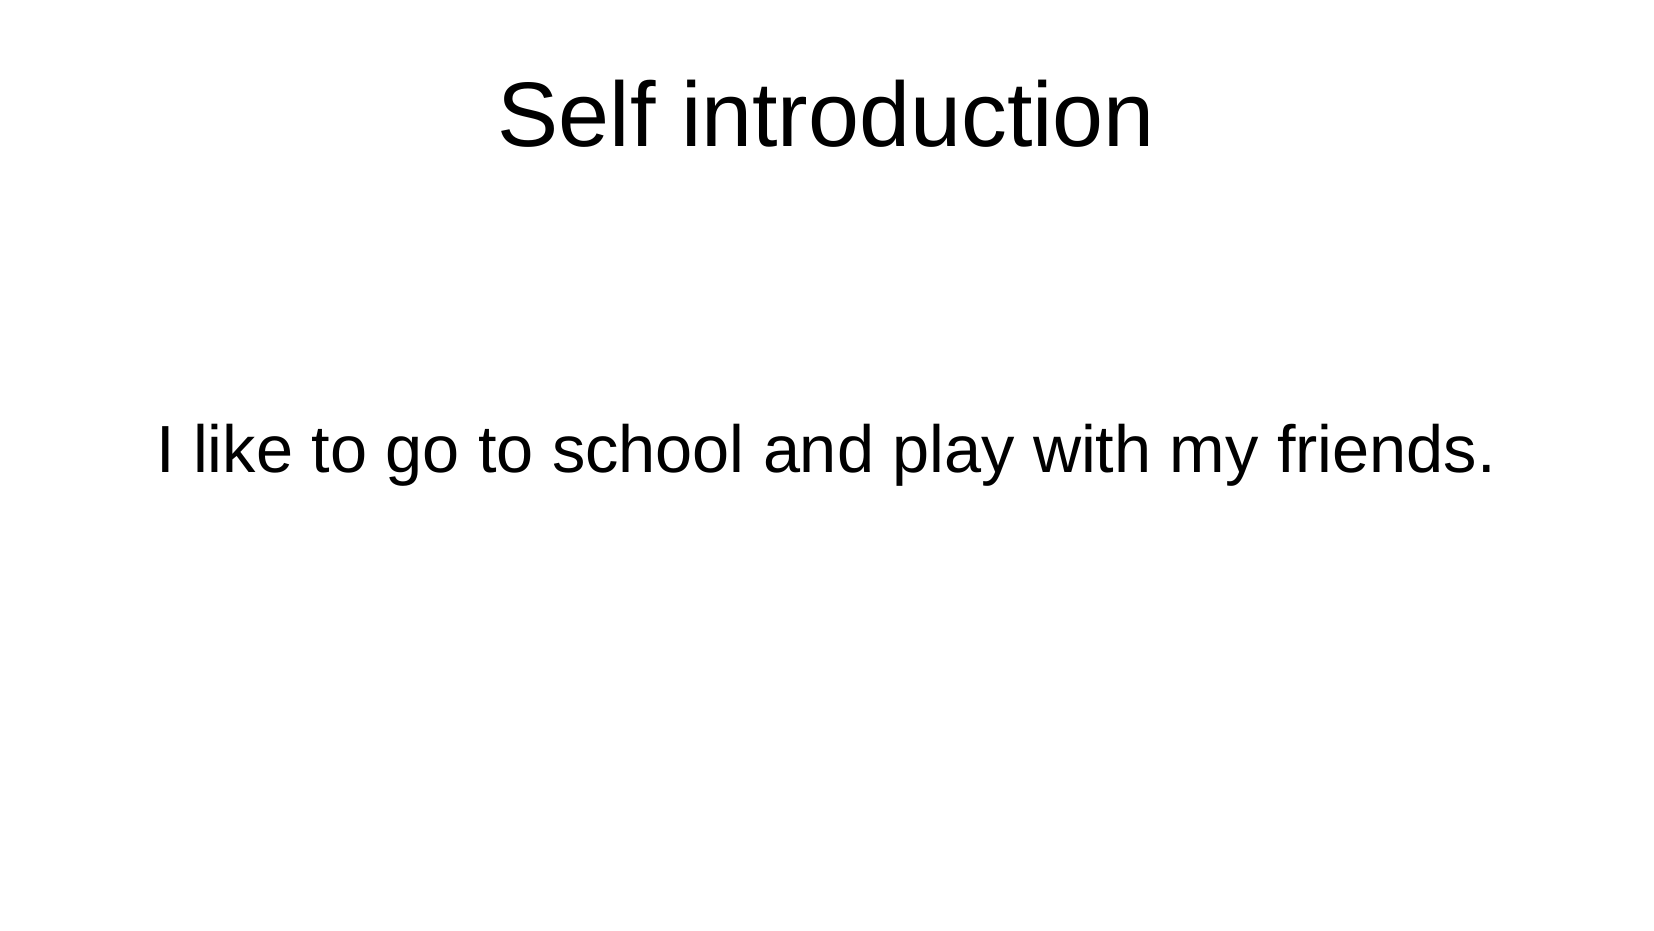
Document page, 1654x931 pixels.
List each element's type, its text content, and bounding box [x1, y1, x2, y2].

title Self introduction [82, 37, 1571, 85]
subtitle I like to go to school and play with my friends. [82, 85, 1571, 890]
